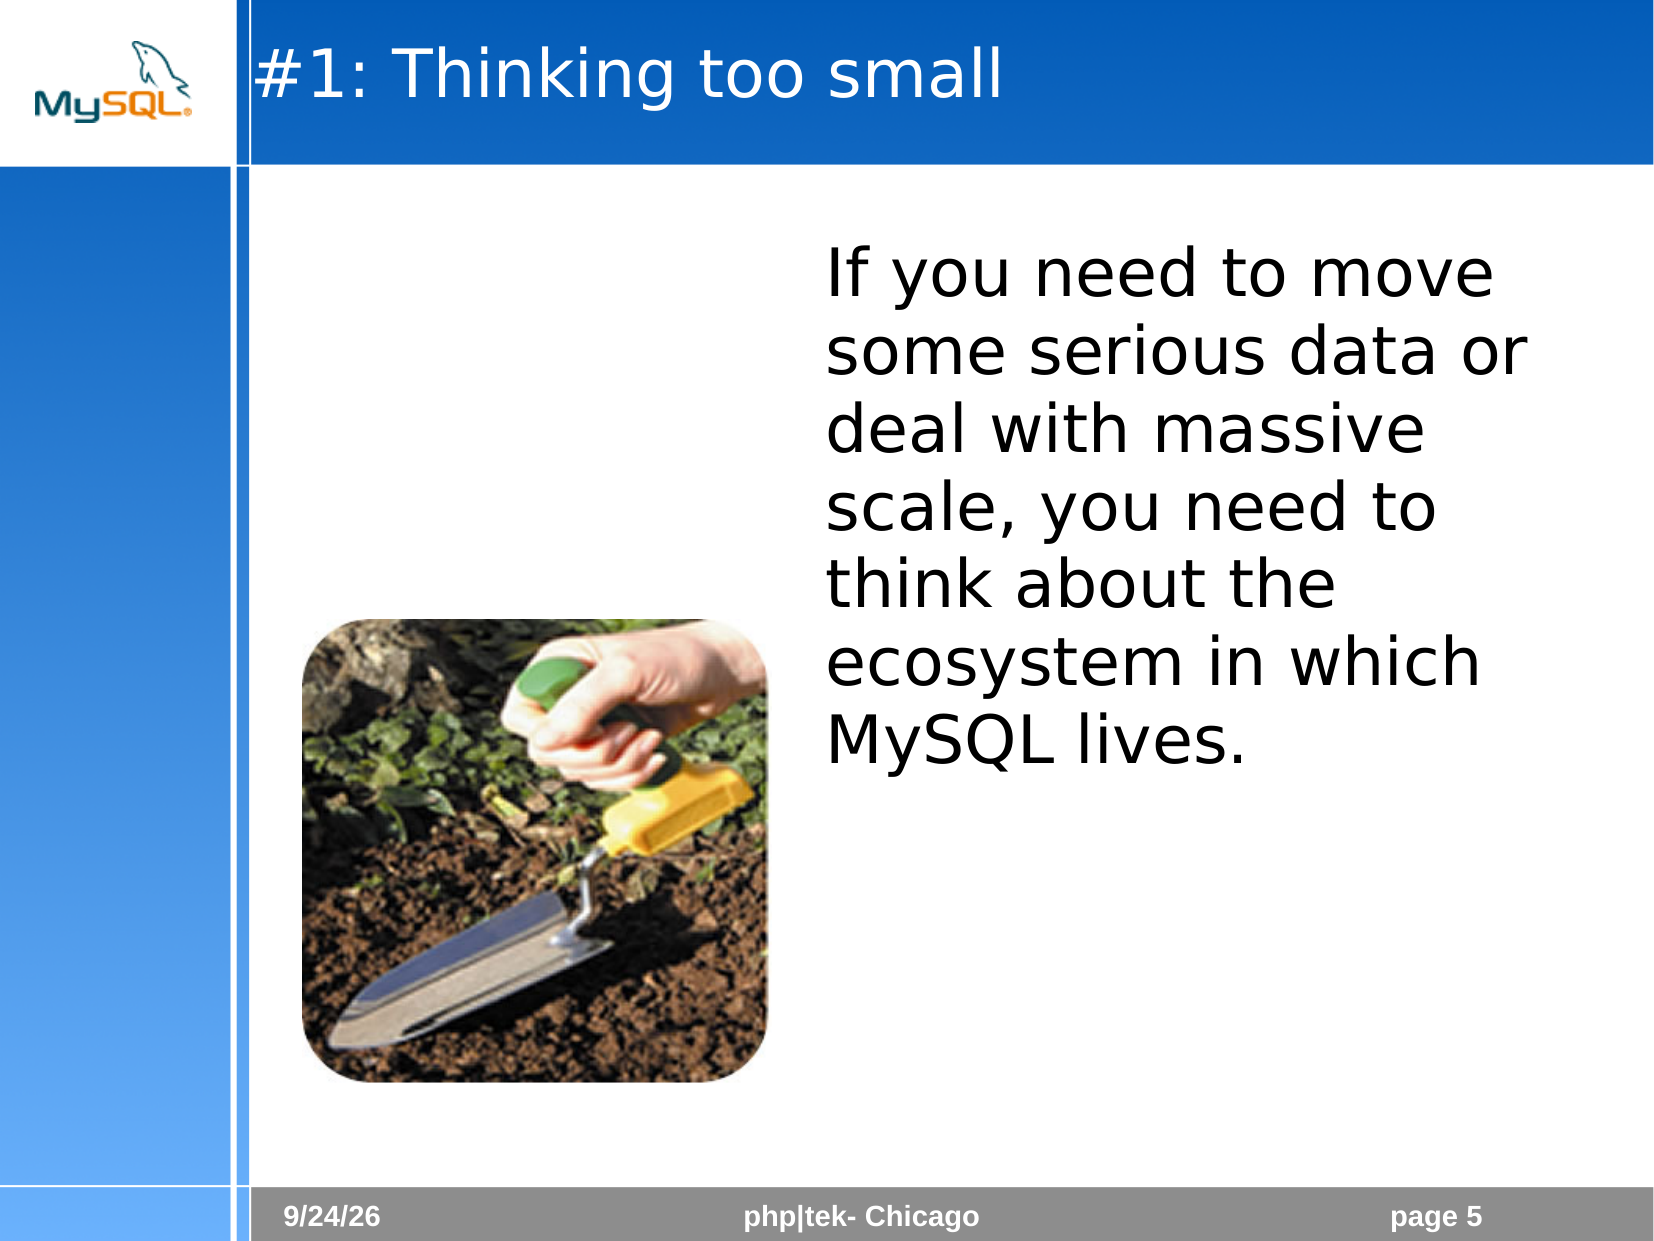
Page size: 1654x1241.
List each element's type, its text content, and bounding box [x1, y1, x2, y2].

picture [35, 41, 192, 123]
title #1: Thinking too small [250, 11, 1477, 137]
list If you need to move some serious data or deal with massive scale, you need to think about the ecosystem in which MySQL lives. [762, 234, 1621, 1110]
picture [0, 0, 1654, 1241]
